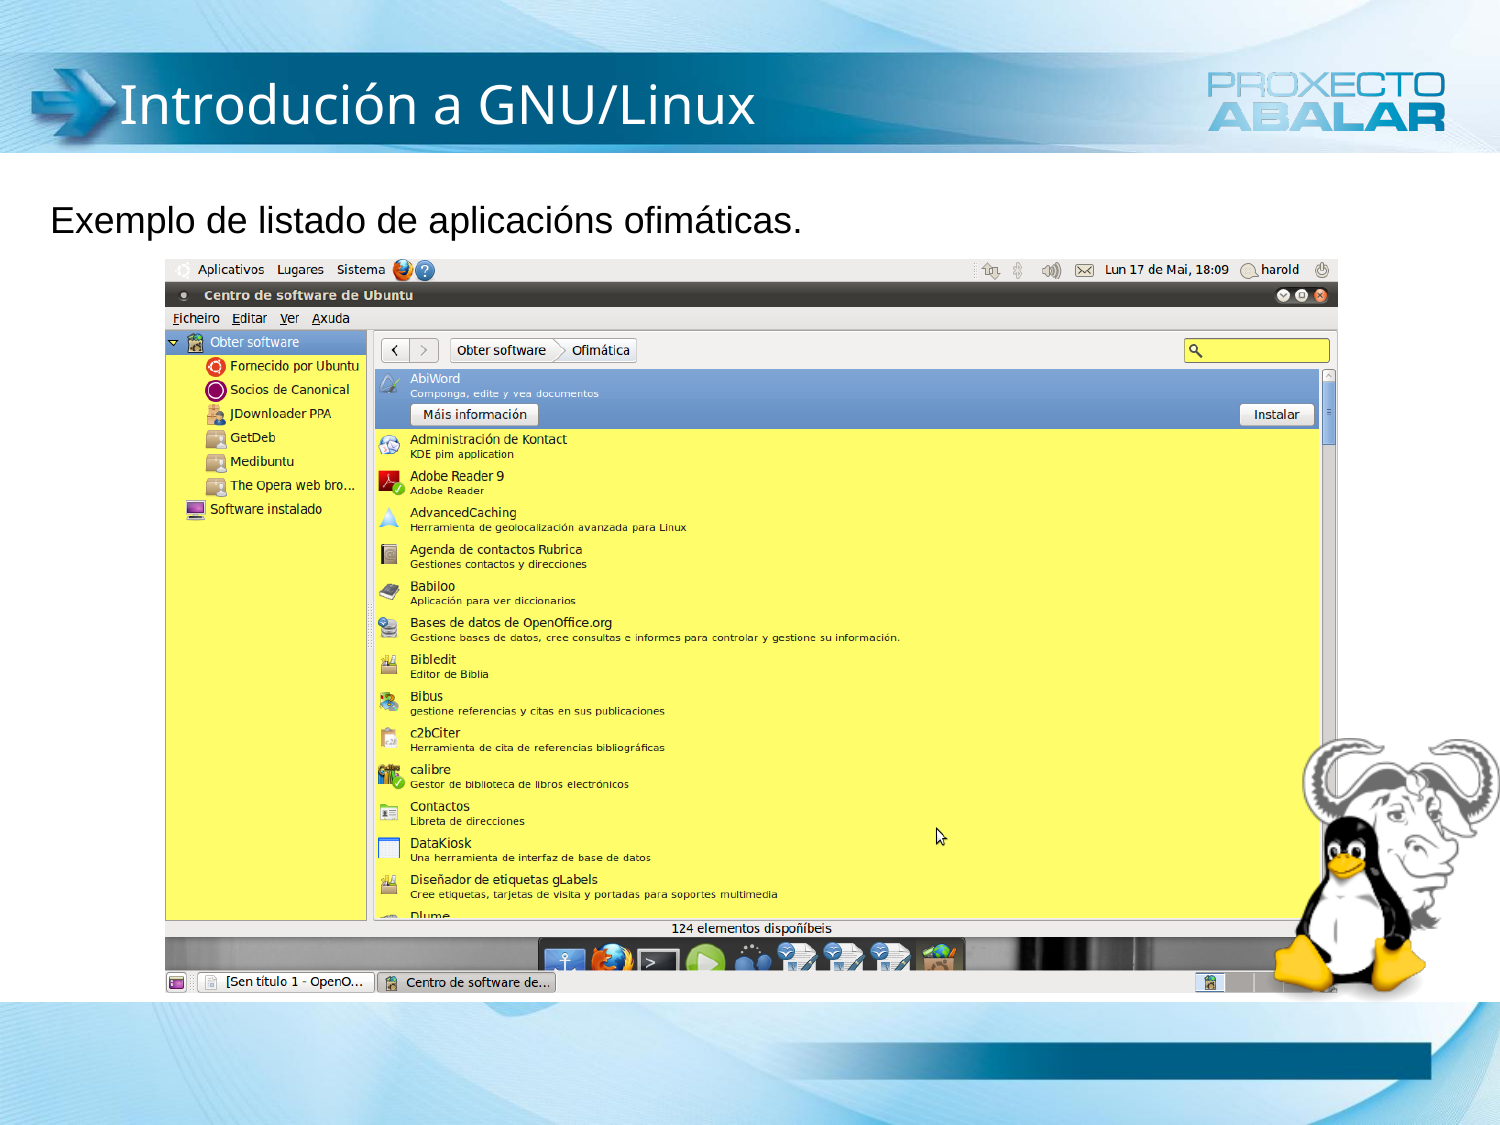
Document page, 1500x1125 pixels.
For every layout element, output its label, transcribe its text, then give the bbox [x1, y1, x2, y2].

text_box Exemplo de listado de aplicacións ofimáticas. [35, 189, 1453, 249]
text_box Introdución a GNU/Linux [104, 62, 772, 143]
picture [0, 0, 1500, 153]
picture [0, 259, 1500, 1125]
